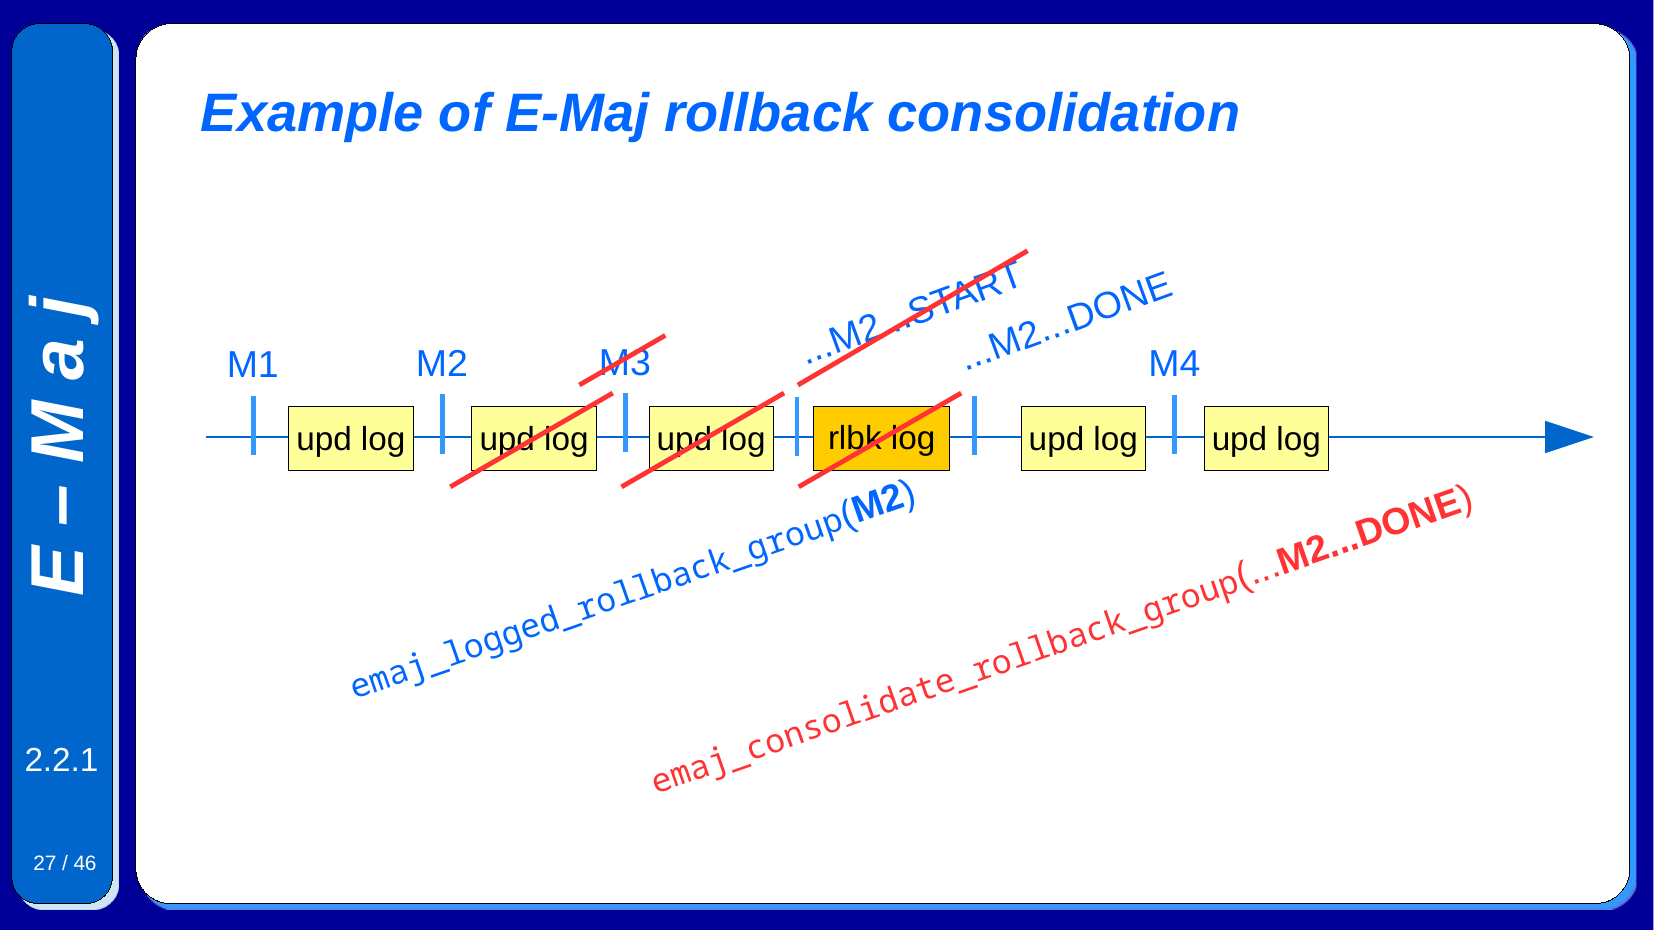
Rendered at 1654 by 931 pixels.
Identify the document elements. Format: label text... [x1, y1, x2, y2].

text_box M3 [584, 334, 661, 378]
text_box upd log [471, 406, 583, 471]
text_box rlbk log [833, 406, 950, 471]
title Example of E-Maj rollback consolidation [200, 34, 1575, 191]
text_box emaj_consolidate_rollback_group(...M2...DONE) [627, 462, 1499, 825]
text_box rlbk log [813, 406, 932, 471]
text_box emaj_logged_rollback_group(M2) [326, 471, 941, 731]
text_box upd log [485, 406, 597, 471]
text_box ...M2...START [777, 241, 1046, 383]
text_box upd log [288, 406, 414, 471]
text_box M1 [212, 336, 294, 394]
text_box ...M2...DONE [937, 250, 1195, 391]
text_box upd log [1021, 406, 1146, 471]
text_box upd log [649, 406, 755, 467]
text_box upd log [1204, 406, 1329, 471]
text_box M4 [1133, 335, 1216, 393]
text_box M3 [584, 339, 666, 392]
text_box upd log [656, 406, 774, 471]
text_box M2 [401, 335, 483, 393]
